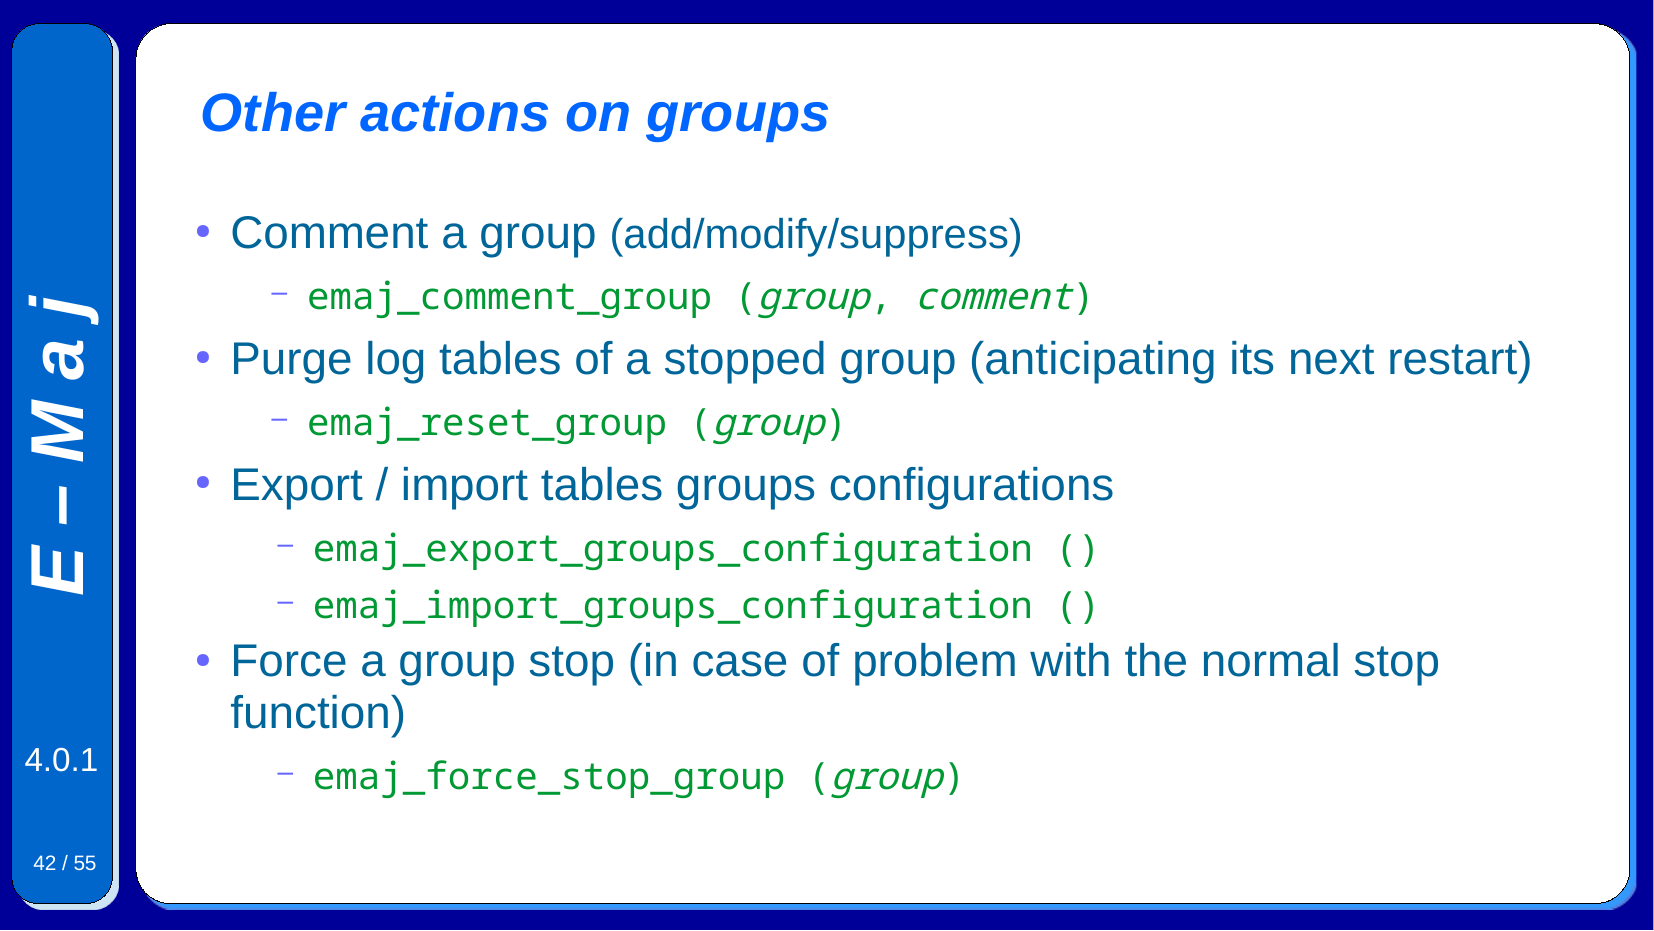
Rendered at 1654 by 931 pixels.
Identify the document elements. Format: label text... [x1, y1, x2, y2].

list Comment a group (add/modify/suppress) emaj_comment_group (group, comment) Purge log tables of a stopped group (anticipating its next restart) emaj_reset_group (group) Export / import tables groups configurations emaj_export_groups_configuration () emaj_import_groups_configuration () Force a group stop (in case of problem with the normal stop function) emaj_force_stop_group (group) [177, 206, 1587, 827]
title Other actions on groups [200, 34, 1575, 191]
